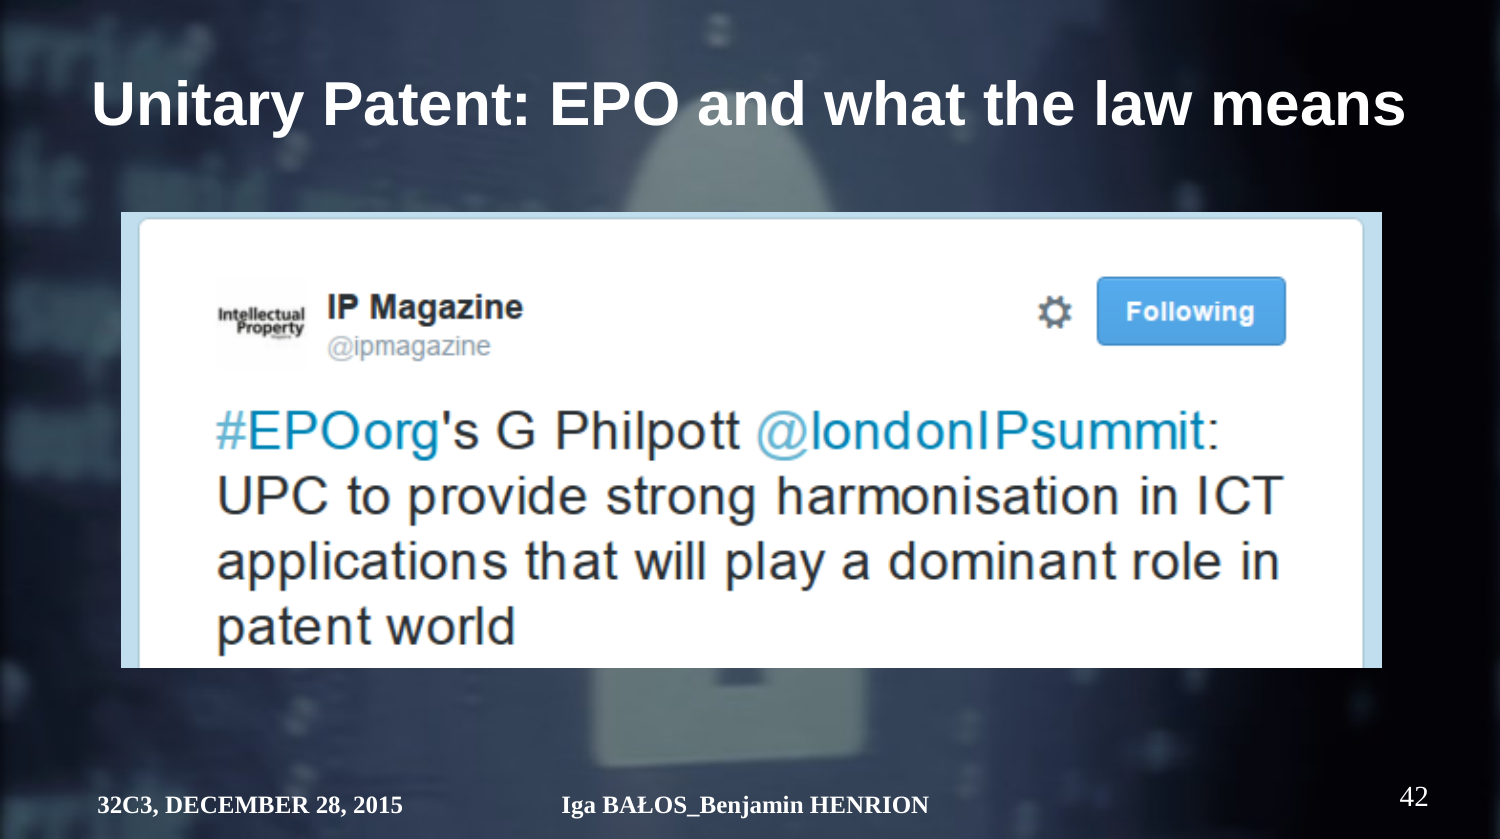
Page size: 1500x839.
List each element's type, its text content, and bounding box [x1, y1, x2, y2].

picture [0, 0, 1500, 839]
title Unitary Patent: EPO and what the law means [74, 33, 1425, 174]
